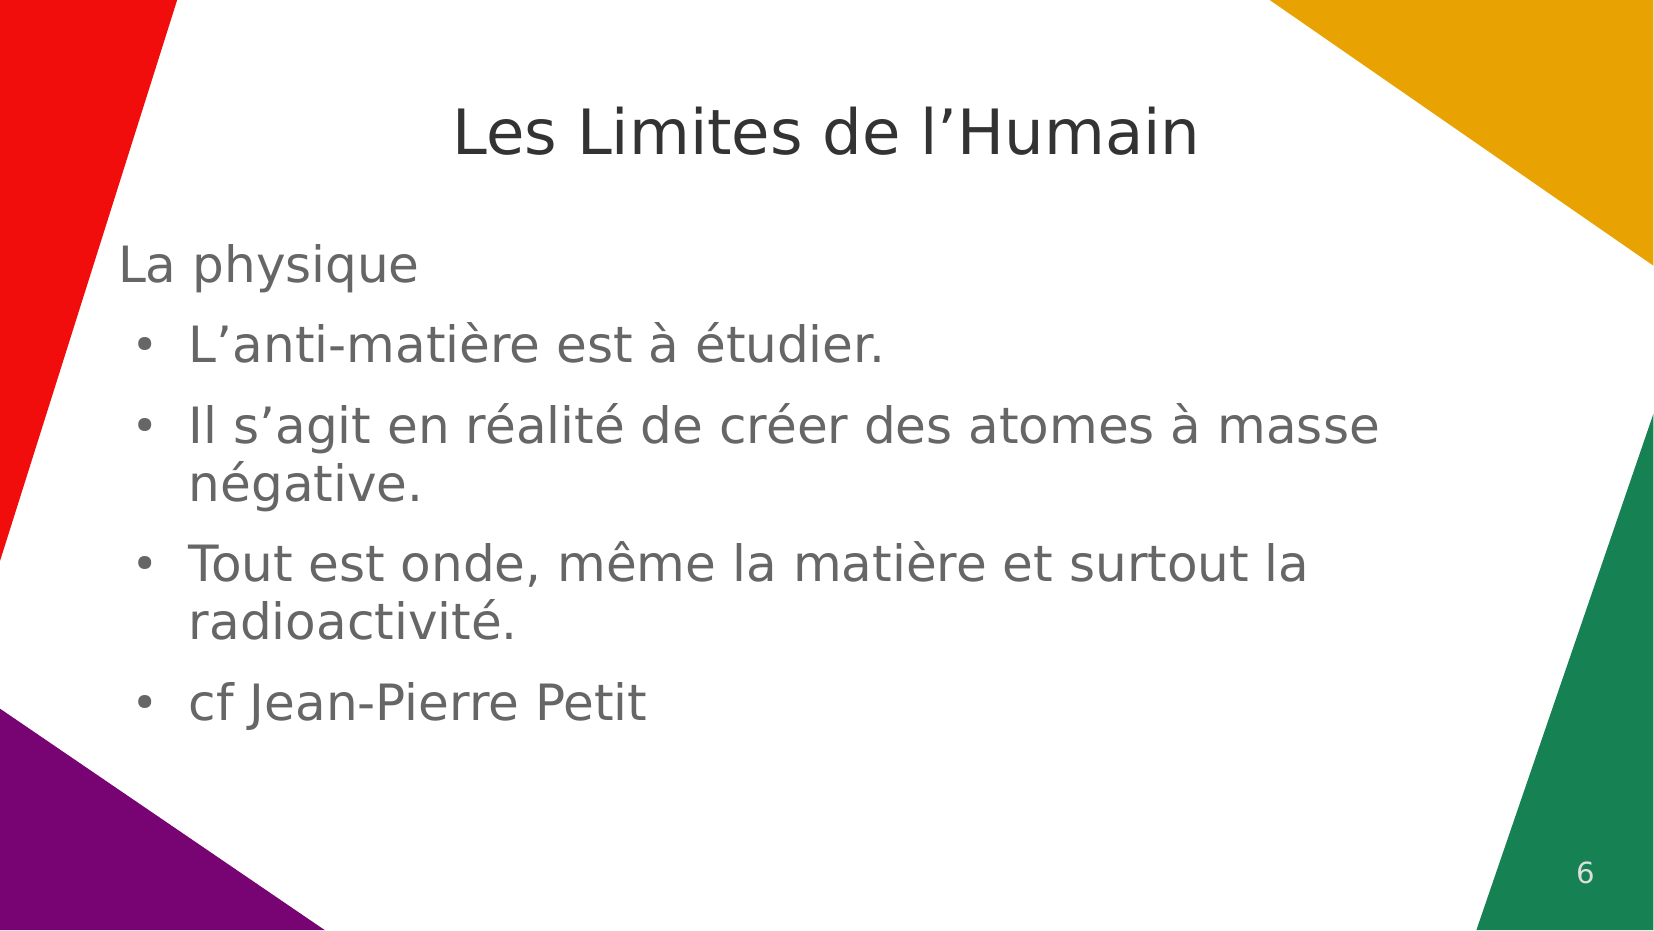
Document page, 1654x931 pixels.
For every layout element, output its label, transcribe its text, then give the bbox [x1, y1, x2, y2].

title Les Limites de l’Humain [118, 59, 1536, 207]
list La physique L’anti-matière est à étudier. Il s’agit en réalité de créer des atomes à masse négative. Tout est onde, même la matière et surtout la radioactivité. cf Jean-Pierre Petit [118, 236, 1536, 827]
